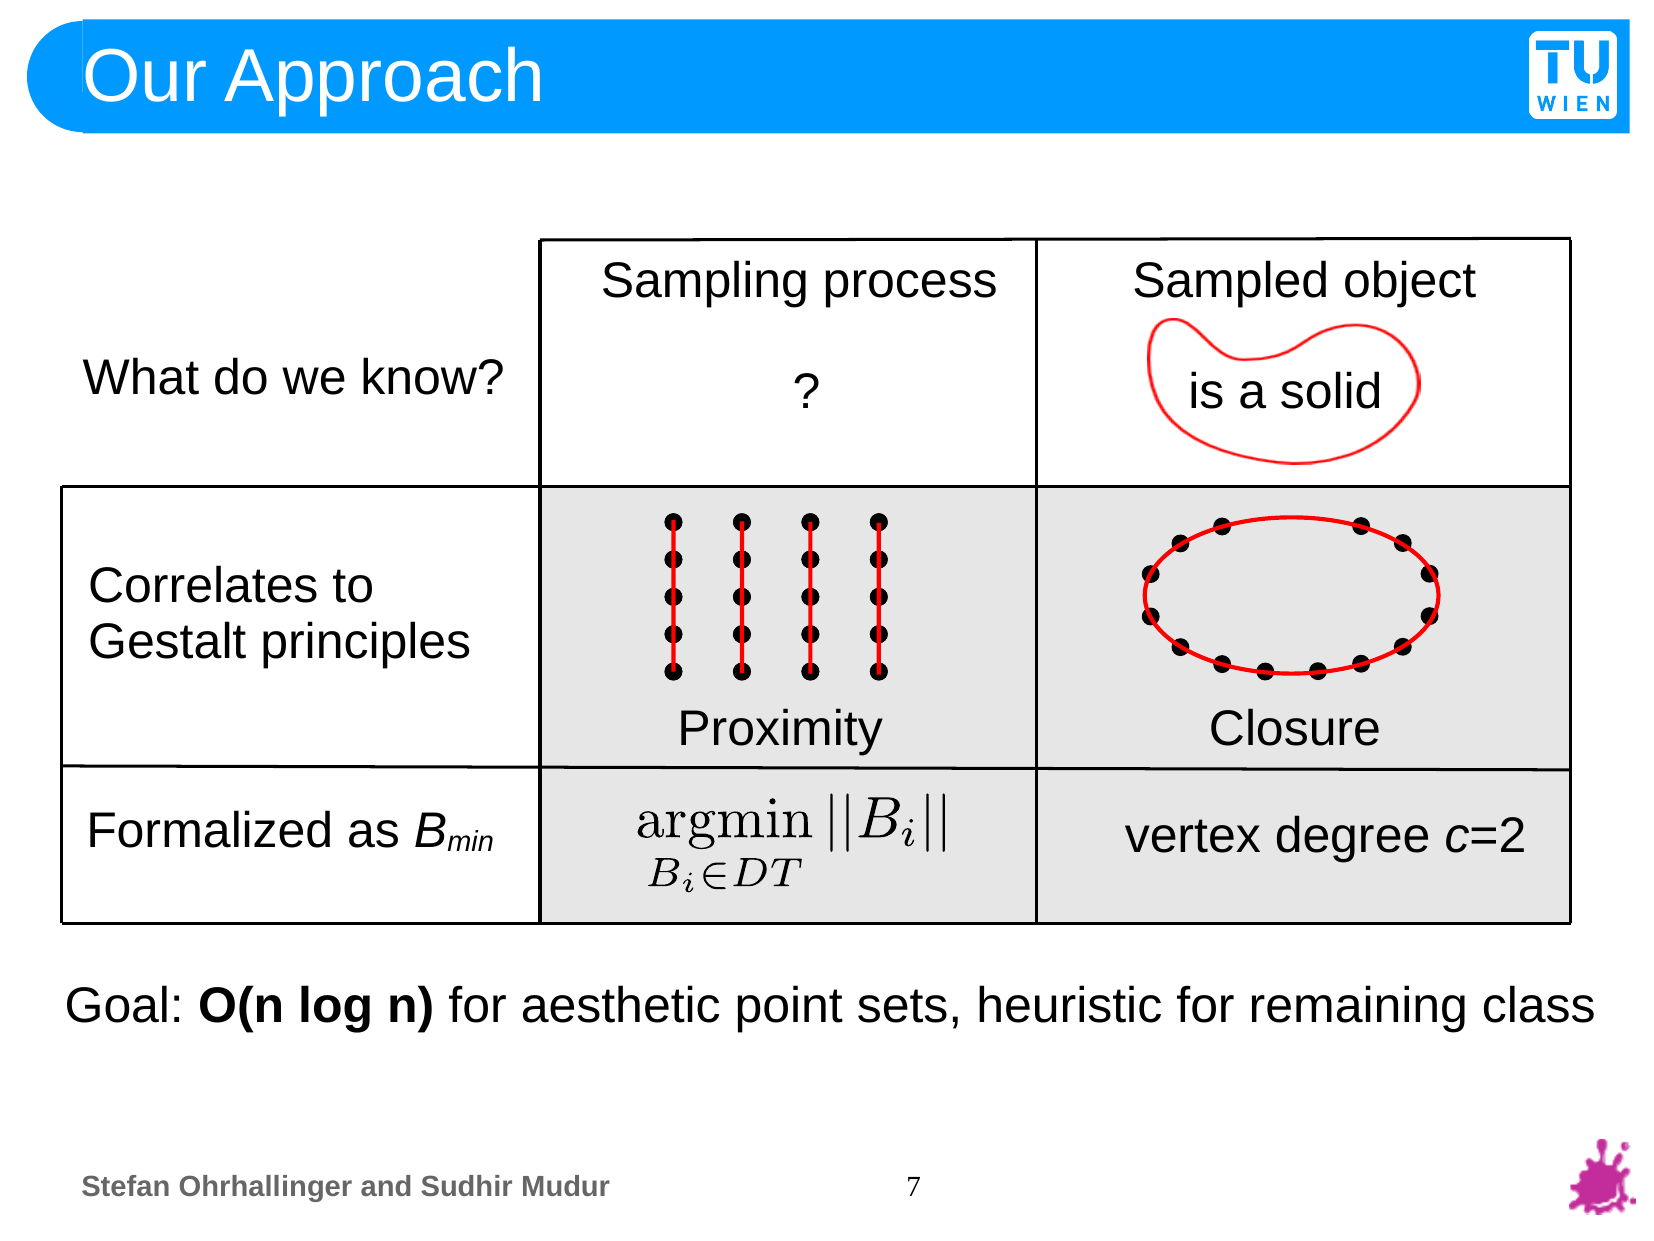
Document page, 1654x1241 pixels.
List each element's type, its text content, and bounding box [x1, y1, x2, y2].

text_box [61, 240, 538, 485]
picture [1569, 1139, 1636, 1215]
picture [1141, 515, 1441, 681]
text_box Proximity [662, 693, 898, 764]
text_box [1038, 488, 1569, 768]
text_box Closure [1194, 693, 1396, 764]
text_box Sampling process ? [586, 244, 1013, 427]
text_box [542, 769, 1035, 922]
text_box Goal: O(n log n) for aesthetic point sets, heuristic for remaining class [49, 969, 1612, 1041]
picture [1529, 31, 1617, 119]
text_box [63, 488, 538, 765]
list What do we know? [82, 349, 538, 449]
text_box [63, 768, 538, 922]
title Our Approach [82, 33, 1486, 118]
text_box Sampled object is a solid [1117, 244, 1492, 427]
text_box Correlates to Gestalt principles [73, 550, 541, 677]
text_box [542, 488, 1035, 766]
text_box [1038, 770, 1569, 922]
text_box vertex degree c=2 [1110, 799, 1542, 871]
picture [664, 513, 888, 681]
picture [1147, 318, 1421, 465]
text_box Formalized as Bmin [71, 795, 524, 883]
